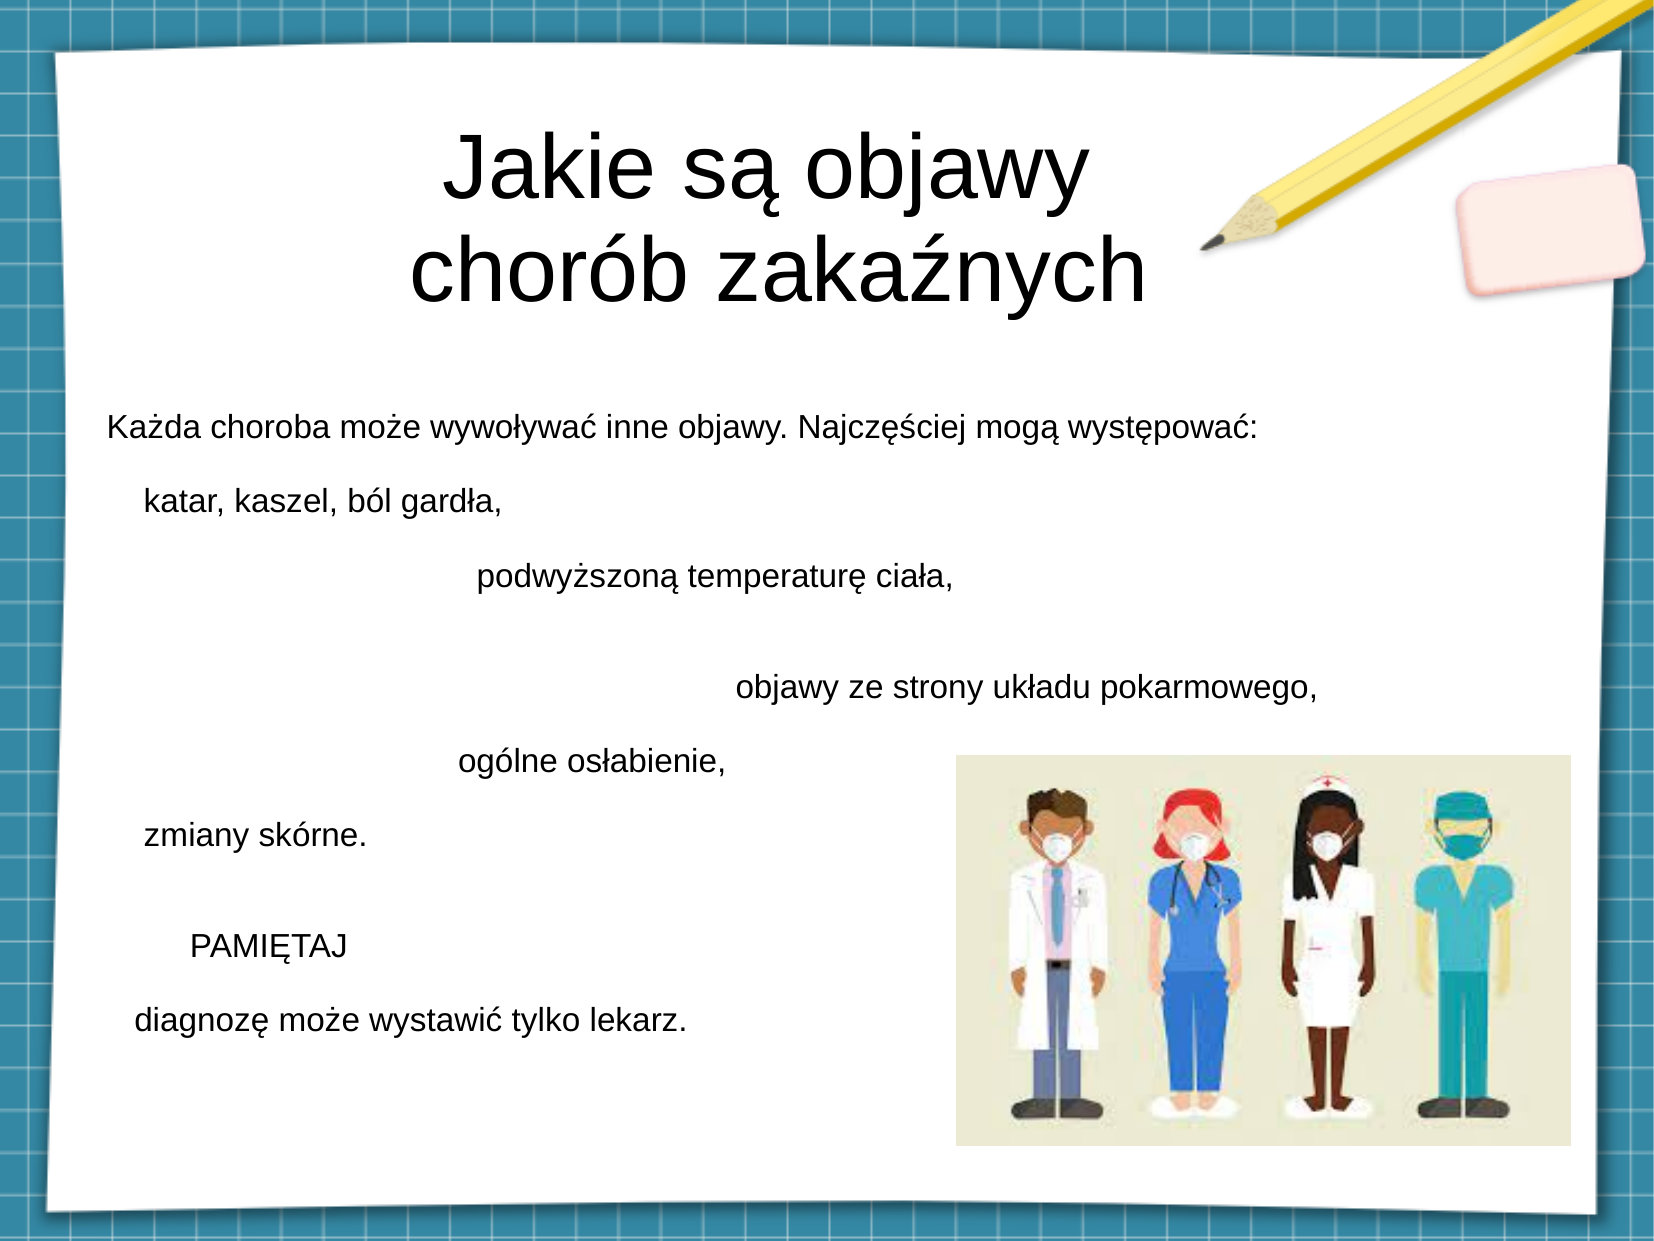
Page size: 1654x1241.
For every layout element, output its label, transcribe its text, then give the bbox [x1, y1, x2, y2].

picture [0, 0, 1654, 1241]
title Jakie są objawy chorób zakaźnych [35, 47, 1524, 390]
text_box Każda choroba może wywoływać inne objawy. Najczęściej mogą występować: katar, kaszel, ból gardła, podwyższoną temperaturę ciała, objawy ze strony układu pokarmowego, ogólne osłabienie, zmiany skórne. PAMIĘTAJ diagnozę może wystawić tylko lekarz. [82, 401, 1607, 1046]
